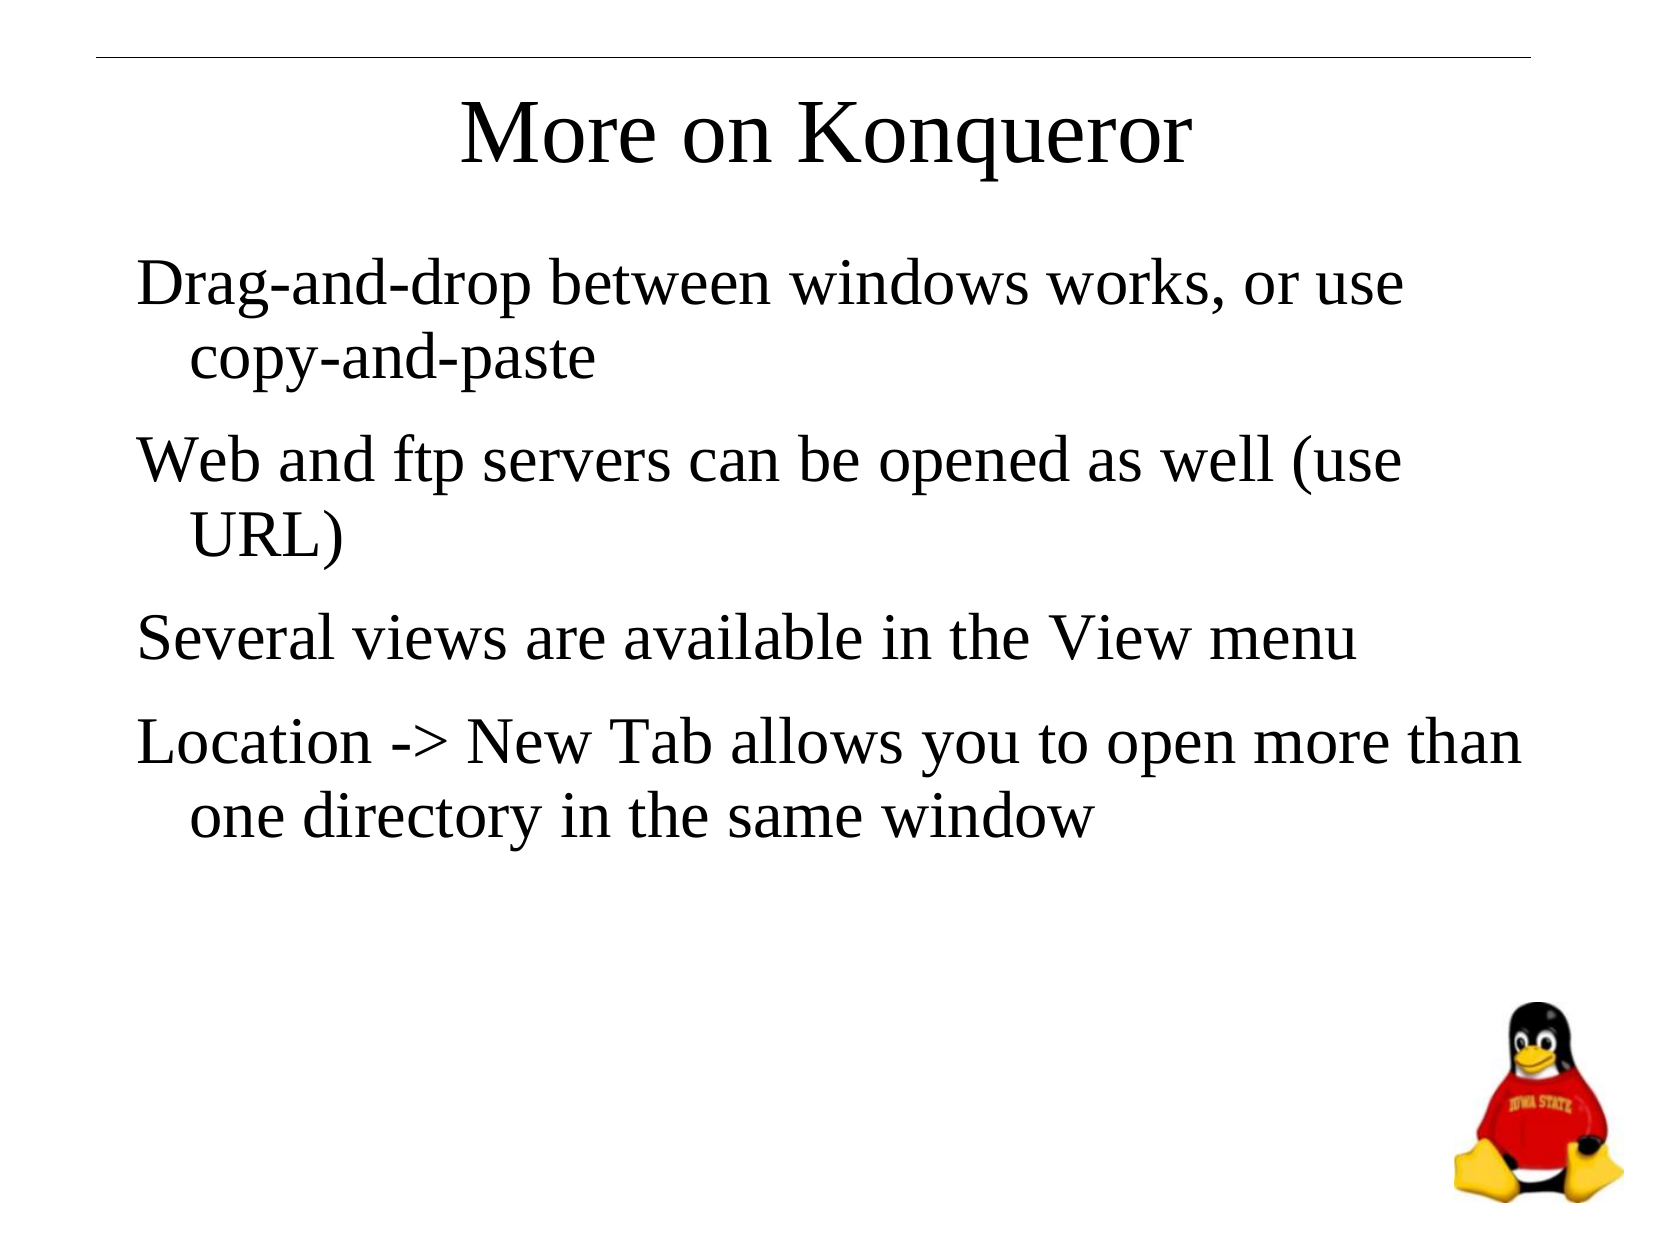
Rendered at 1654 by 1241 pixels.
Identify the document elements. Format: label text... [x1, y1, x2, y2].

title More on Konqueror [121, 27, 1534, 235]
list Drag-and-drop between windows works, or use copy-and-paste Web and ftp servers can be opened as well (use URL) Several views are available in the View menu Location -> New Tab allows you to open more than one directory in the same window [118, 244, 1531, 1196]
picture [1454, 1002, 1624, 1203]
